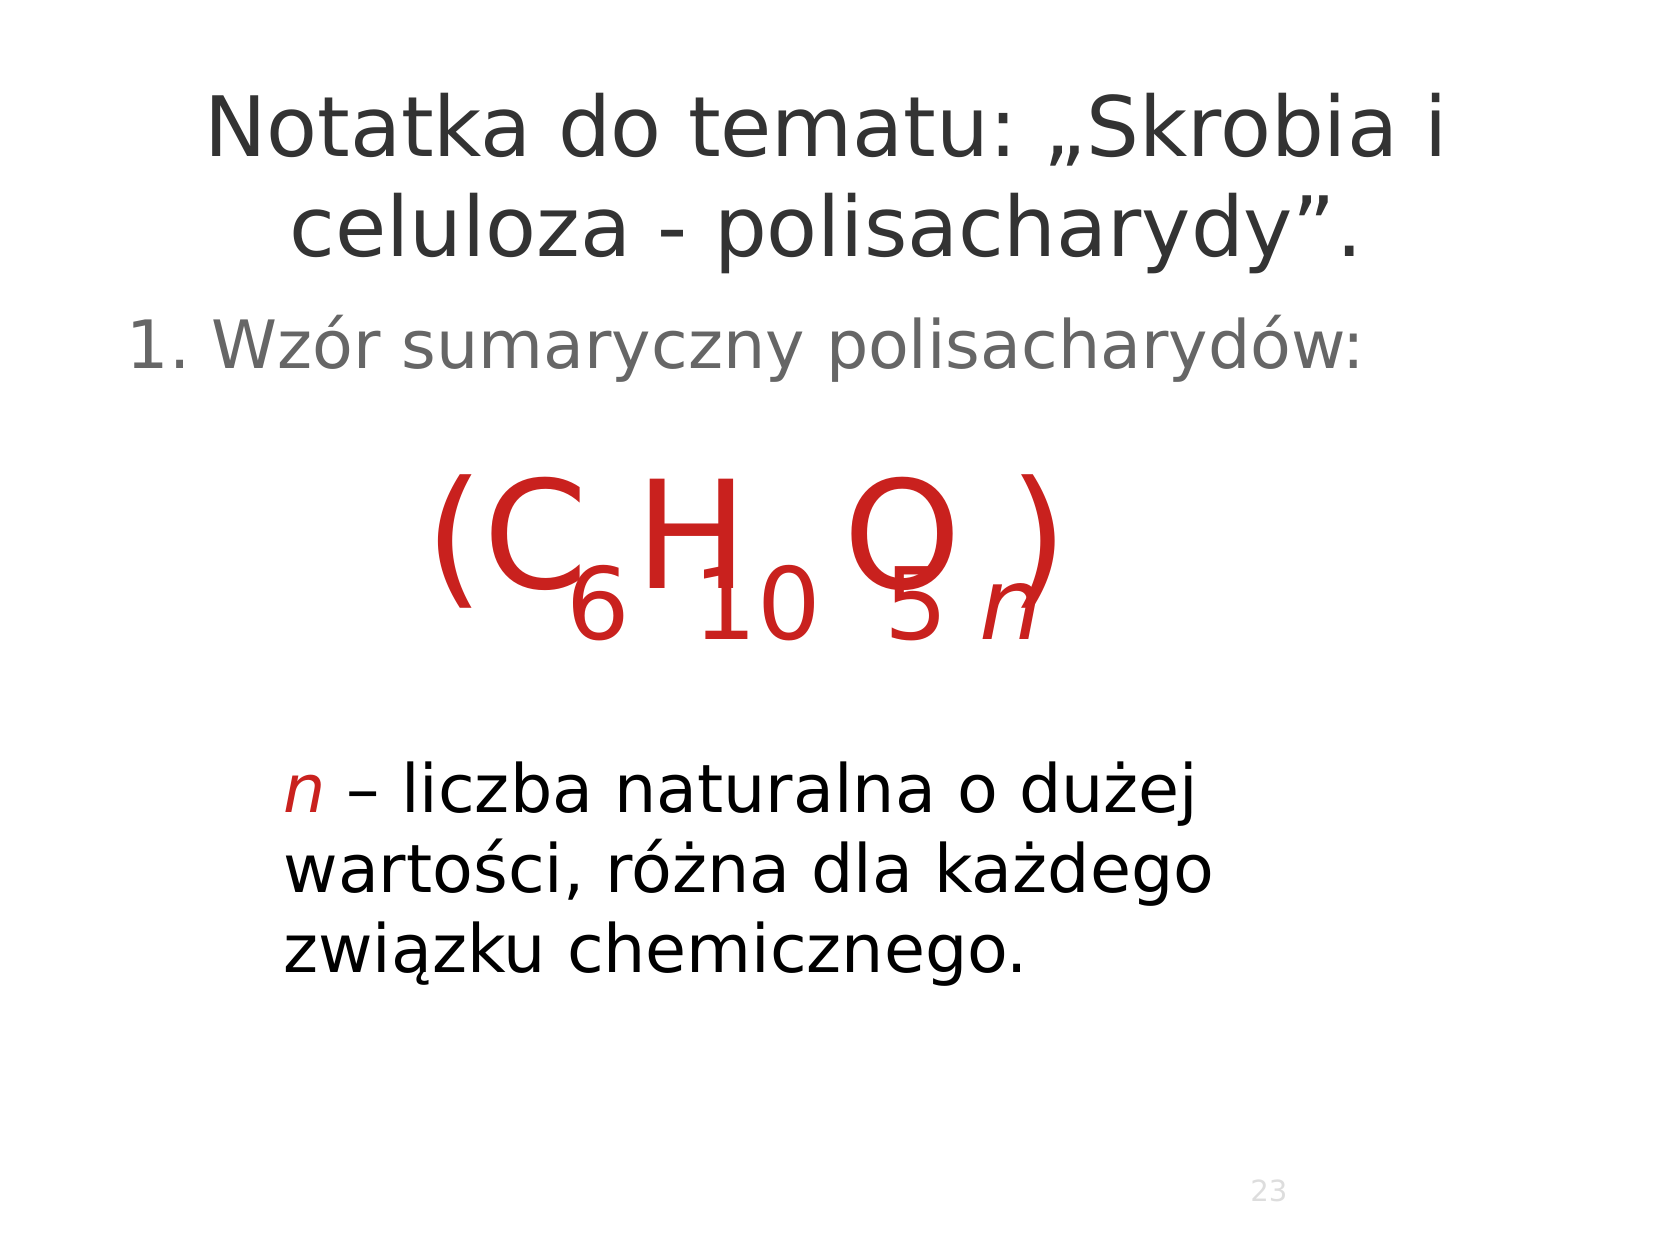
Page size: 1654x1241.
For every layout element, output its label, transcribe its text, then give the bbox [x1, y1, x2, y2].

list 6 10 5 n [566, 539, 1262, 676]
list n – liczba naturalna o dużej wartości, różna dla każdego związku chemicznego. [283, 745, 1418, 1004]
text_box [1250, 1172, 1636, 1241]
list 1. Wzór sumaryczny polisacharydów: [126, 302, 1524, 414]
title Notatka do tematu: „Skrobia i celuloza - polisacharydy”. [114, 73, 1539, 271]
list (C H O ) [425, 438, 1120, 640]
